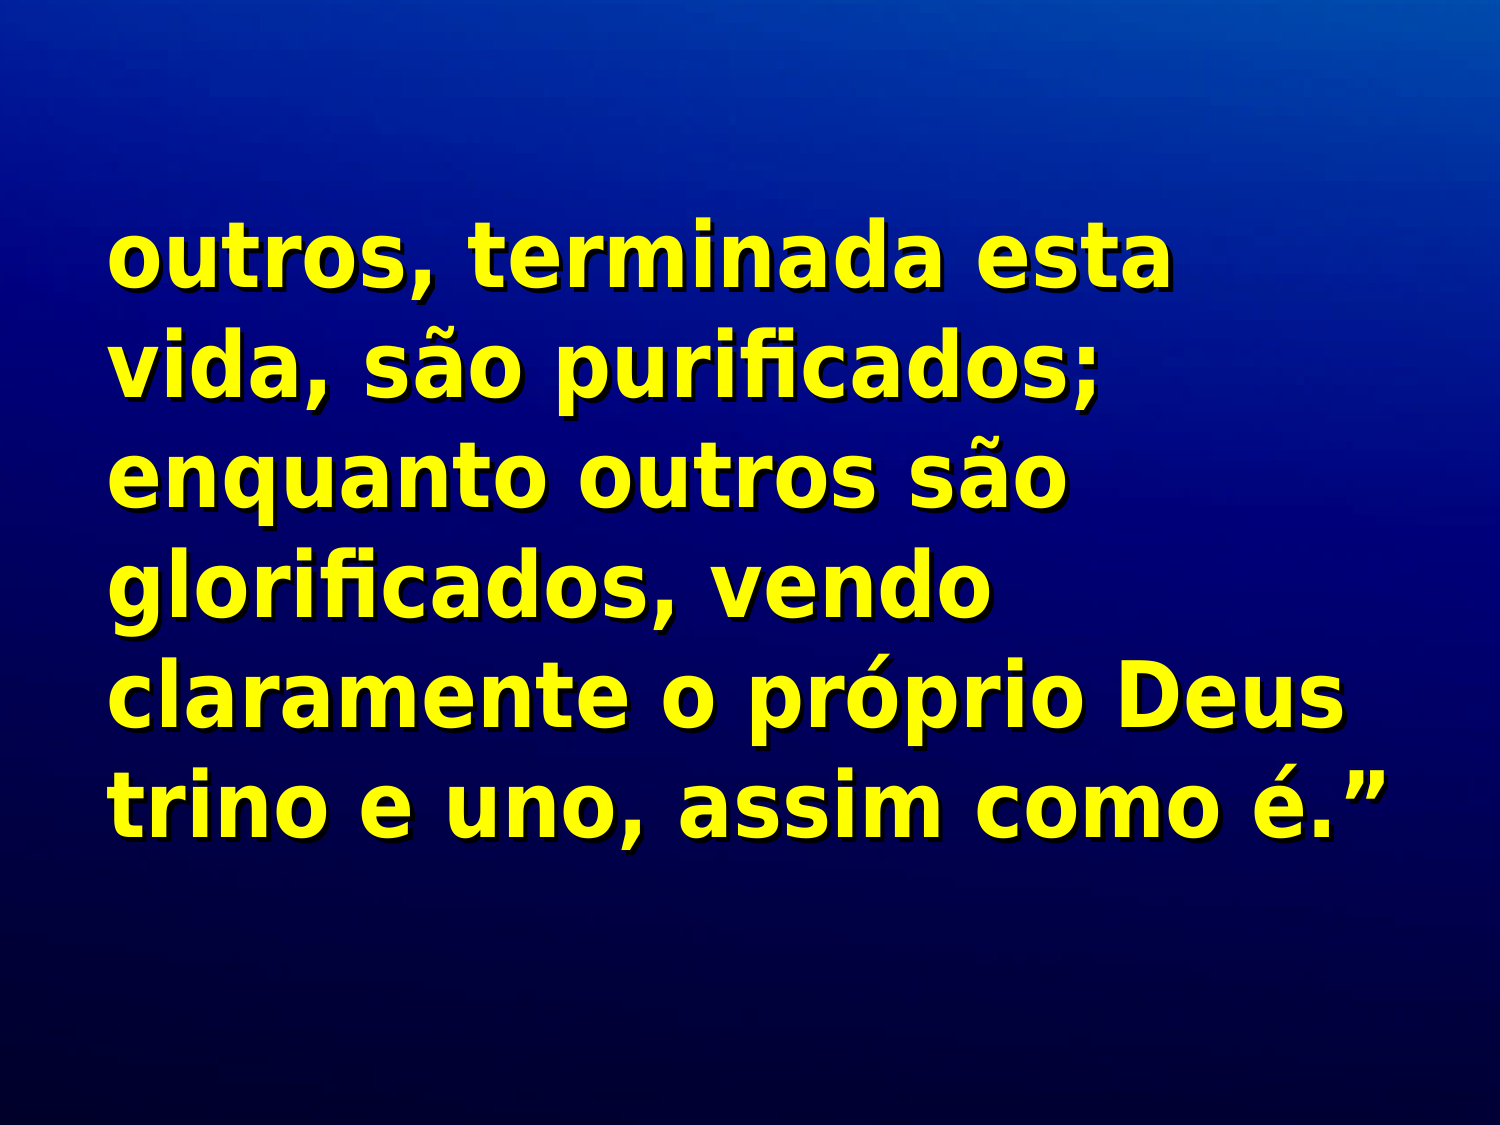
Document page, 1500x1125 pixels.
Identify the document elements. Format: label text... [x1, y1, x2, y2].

text_box outros, terminada esta vida, são purificados; enquanto outros são glorificados, vendo claramente o próprio Deus trino e uno, assim como é.” [92, 82, 1418, 1040]
picture [0, 0, 1500, 1125]
